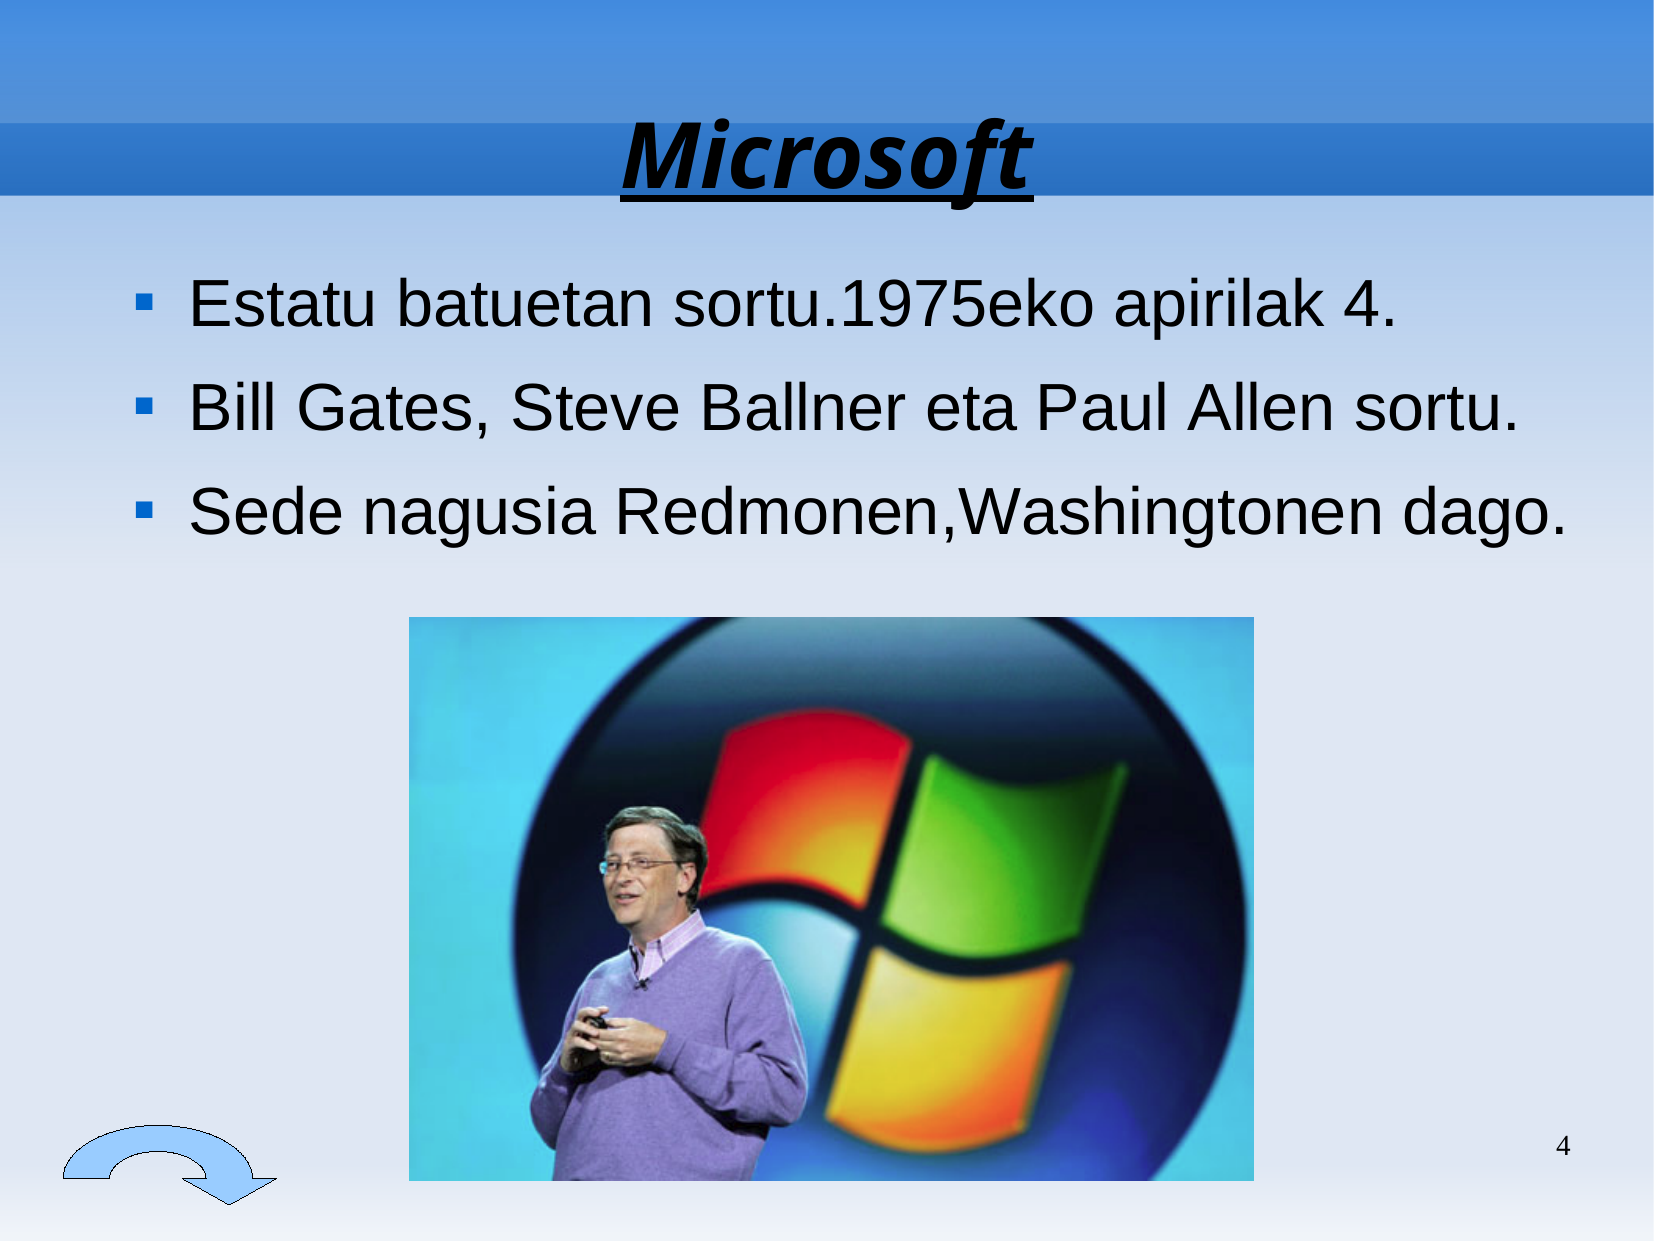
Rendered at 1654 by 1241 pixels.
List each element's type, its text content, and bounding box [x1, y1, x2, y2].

list Estatu batuetan sortu.1975eko apirilak 4. Bill Gates, Steve Ballner eta Paul Allen sortu. Sede nagusia Redmonen,Washingtonen dago. [118, 265, 1607, 1070]
title Microsoft [82, 56, 1571, 250]
text_box [63, 1125, 277, 1205]
picture [0, 0, 1654, 1241]
